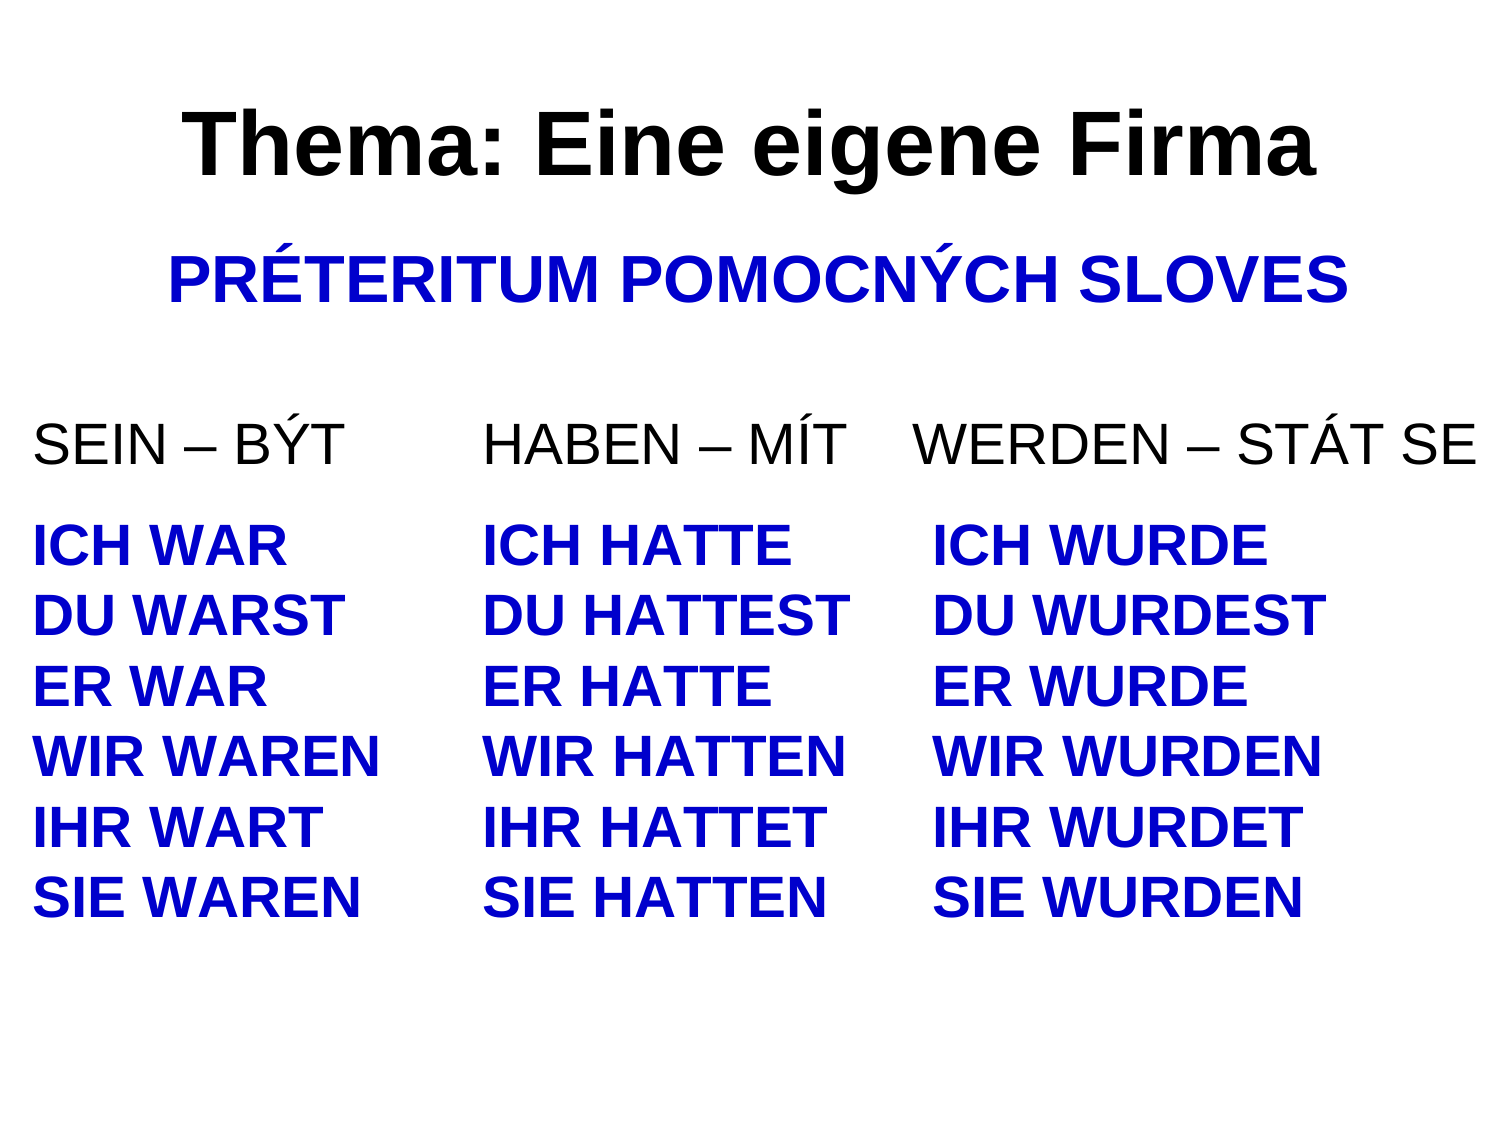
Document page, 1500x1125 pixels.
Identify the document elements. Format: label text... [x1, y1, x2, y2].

list PRÉTERITUM POMOCNÝCH SLOVES SEIN – BÝT HABEN – MÍT WERDEN – STÁT SE ICH WAR ICH HATTE ICH WURDE DU WARST DU HATTEST DU WURDEST ER WAR ER HATTE ER WURDE WIR WAREN WIR HATTEN WIR WURDEN IHR WART IHR HATTET IHR WURDET SIE WAREN SIE HATTEN SIE WURDEN [17, 243, 1500, 1006]
title Thema: Eine eigene Firma [75, 45, 1426, 233]
